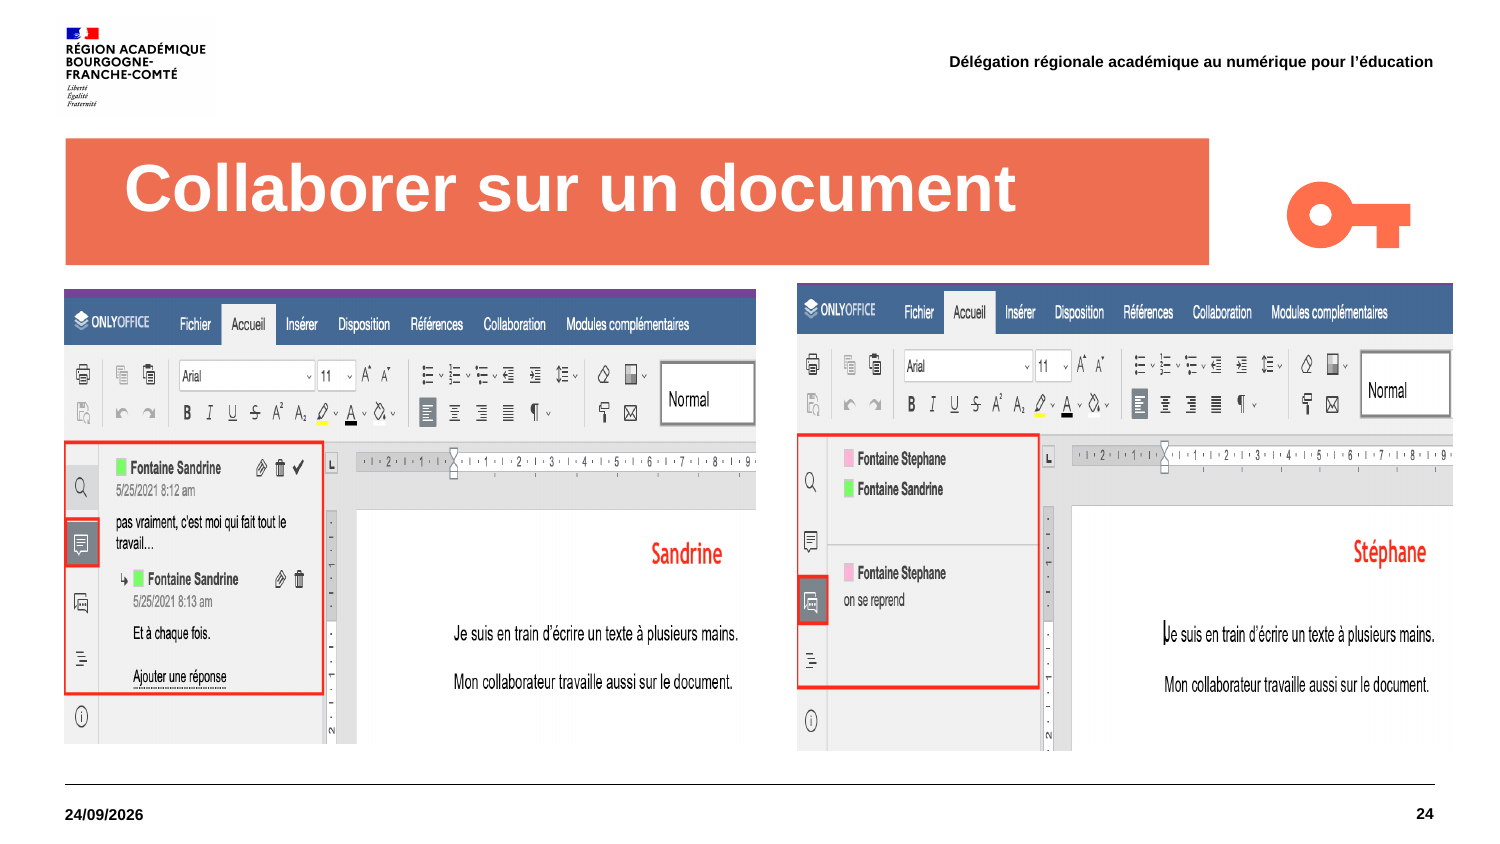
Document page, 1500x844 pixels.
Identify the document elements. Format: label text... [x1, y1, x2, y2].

text_box <numéro> [1213, 784, 1434, 843]
text_box 08/06/2021 [64, 786, 251, 843]
picture [797, 283, 1453, 751]
picture [64, 289, 756, 744]
text_box Collaborer sur un document [65, 138, 1210, 266]
text_box Délégation régionale académique au numérique pour l’éducation [470, 32, 1434, 90]
picture [55, 16, 217, 118]
text_box [1286, 181, 1411, 249]
